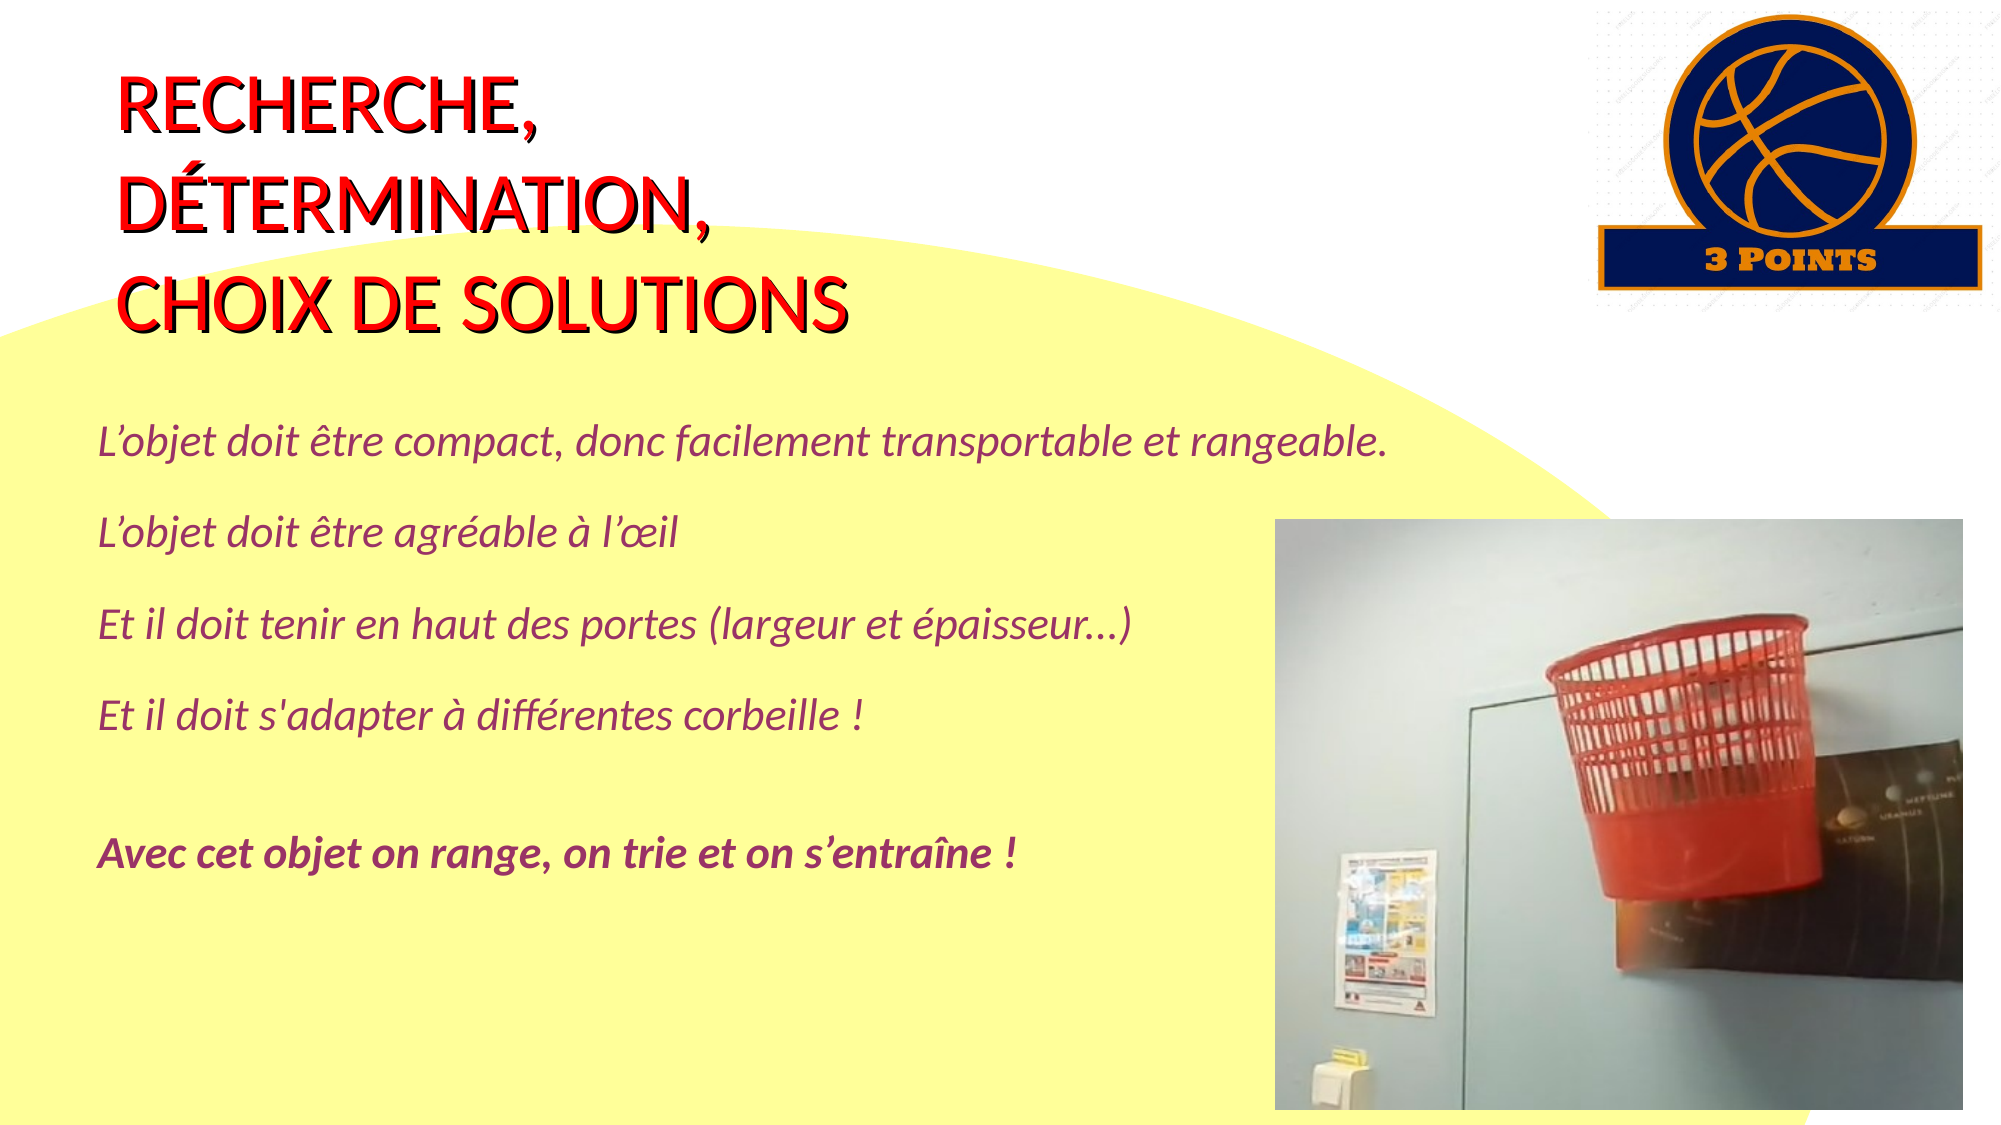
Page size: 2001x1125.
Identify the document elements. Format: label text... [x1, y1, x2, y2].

text_box L’objet doit être compact, donc facilement transportable et rangeable. L’objet doit être agréable à l’œil Et il doit tenir en haut des portes (largeur et épaisseur...) Et il doit s'adapter à différentes corbeille ! Avec cet objet on range, on trie et on s’entraîne ! [82, 414, 1430, 1099]
picture [1588, 11, 2001, 312]
picture [1275, 519, 1963, 1110]
text_box RECHERCHE, DÉTERMINATION, CHOIX DE SOLUTIONS [100, 39, 1707, 358]
